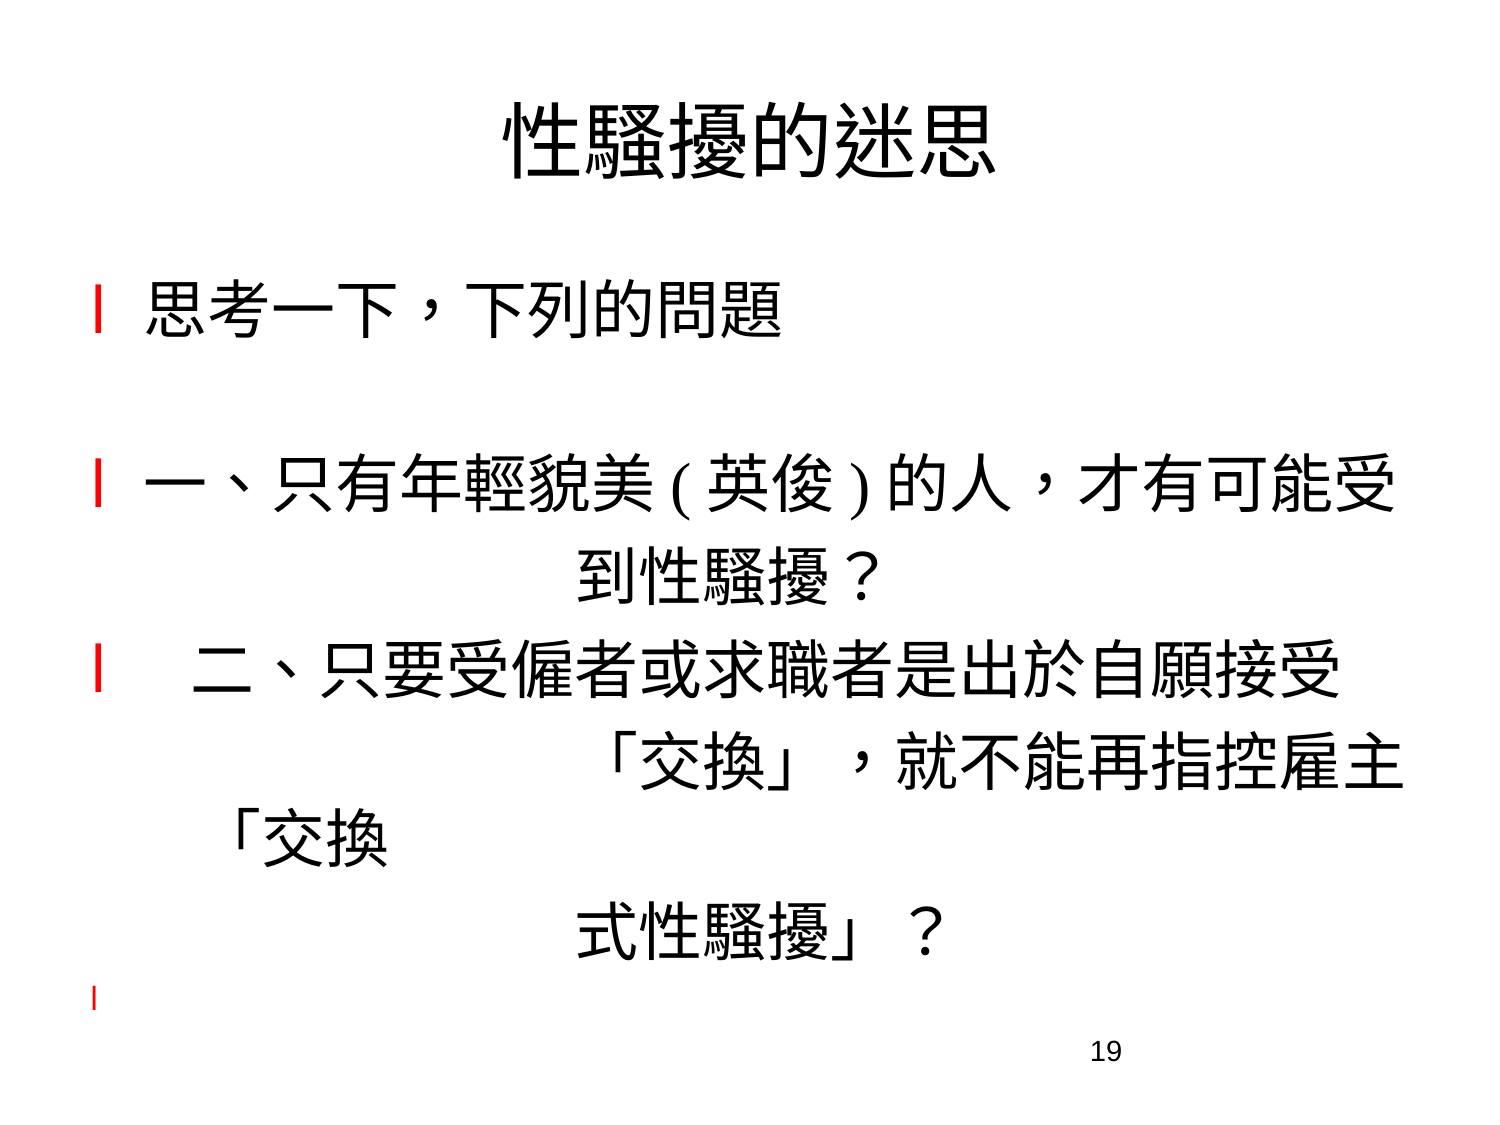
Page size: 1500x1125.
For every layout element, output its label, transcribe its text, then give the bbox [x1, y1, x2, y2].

text_box [1074, 1024, 1426, 1103]
list 思考一下，下列的問題 一、只有年輕貌美(英俊)的人，才有可能受 到性騷擾？ 二、只要受僱者或求職者是出於自願接受 「交換」，就不能再指控雇主「交換 式性騷擾」？ [75, 262, 1436, 988]
title 性騷擾的迷思 [75, 45, 1426, 233]
